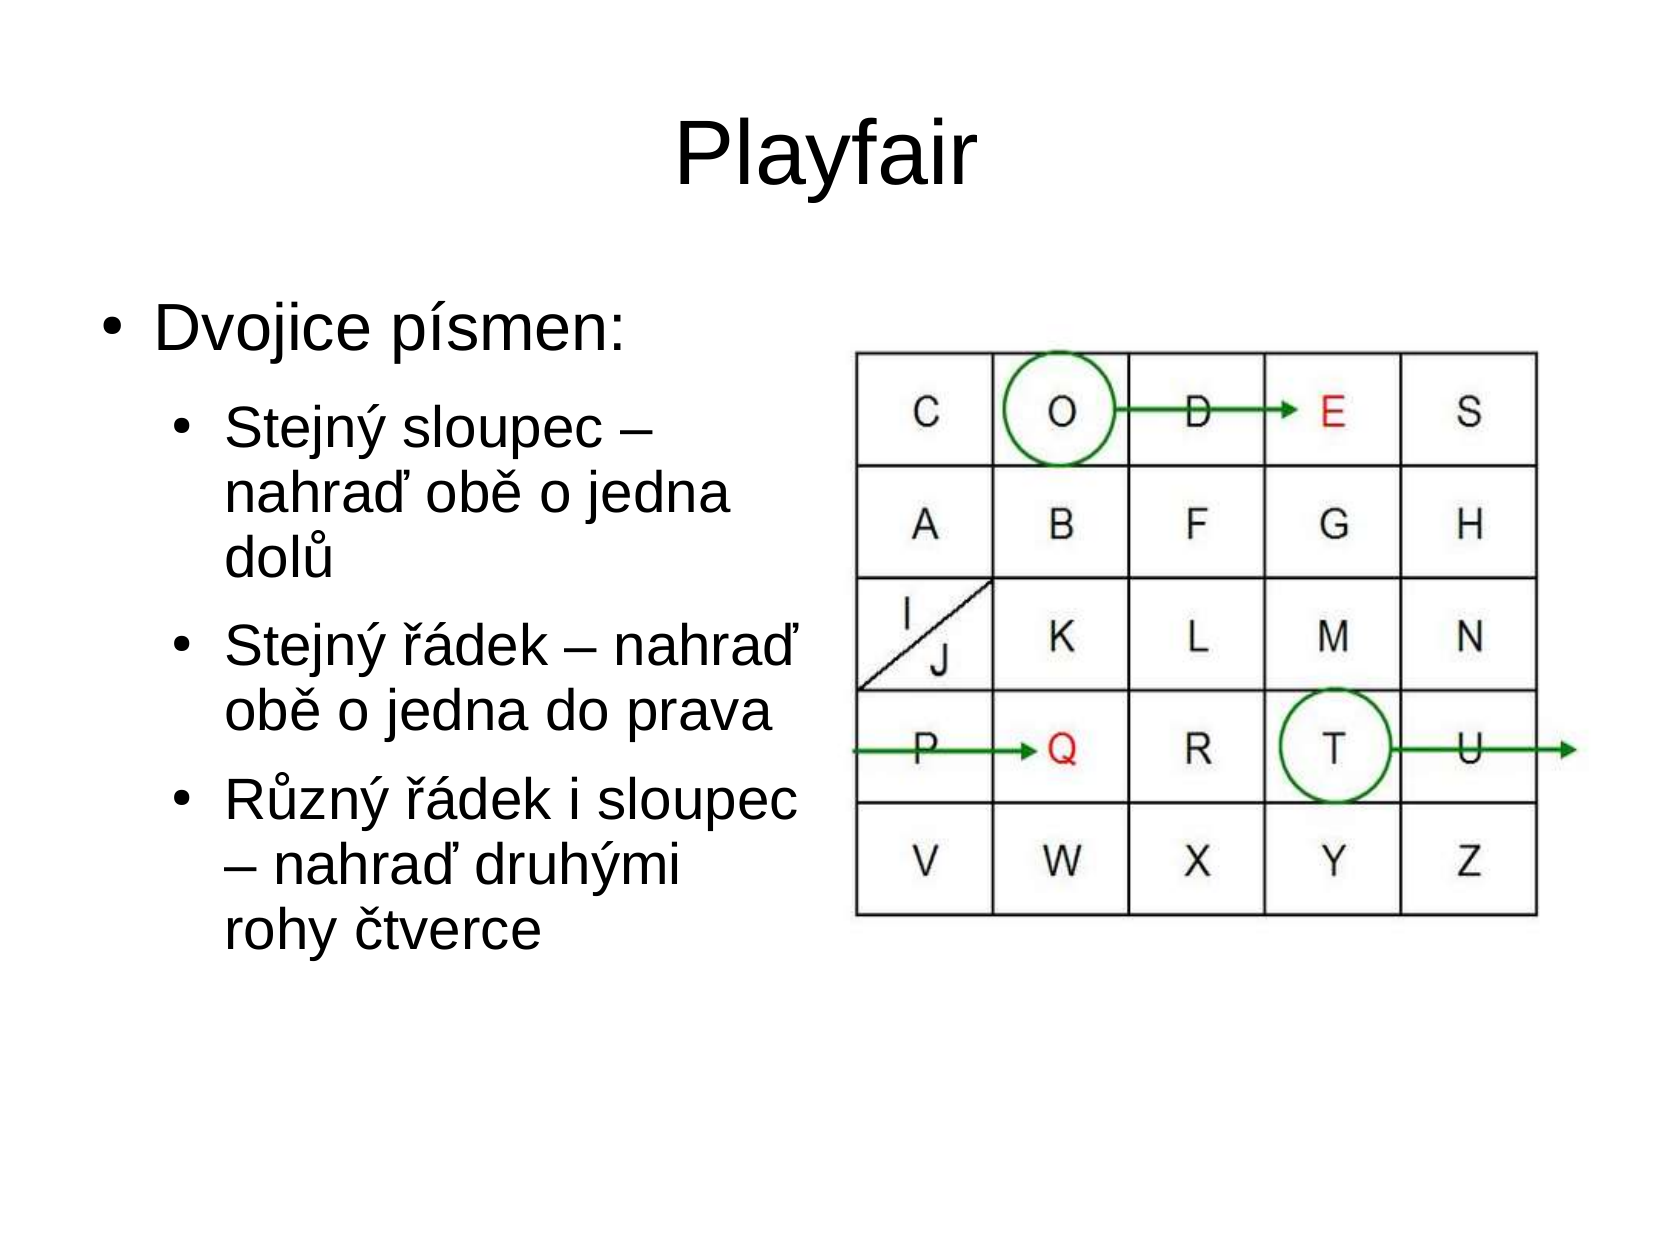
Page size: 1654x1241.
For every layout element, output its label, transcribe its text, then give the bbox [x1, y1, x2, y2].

picture [826, 324, 1595, 959]
list Dvojice písmen: Stejný sloupec – nahraď obě o jedna dolů Stejný řádek – nahraď obě o jedna do prava Různý řádek i sloupec – nahraď druhými rohy čtverce [82, 290, 809, 1094]
title Playfair [82, 49, 1571, 257]
